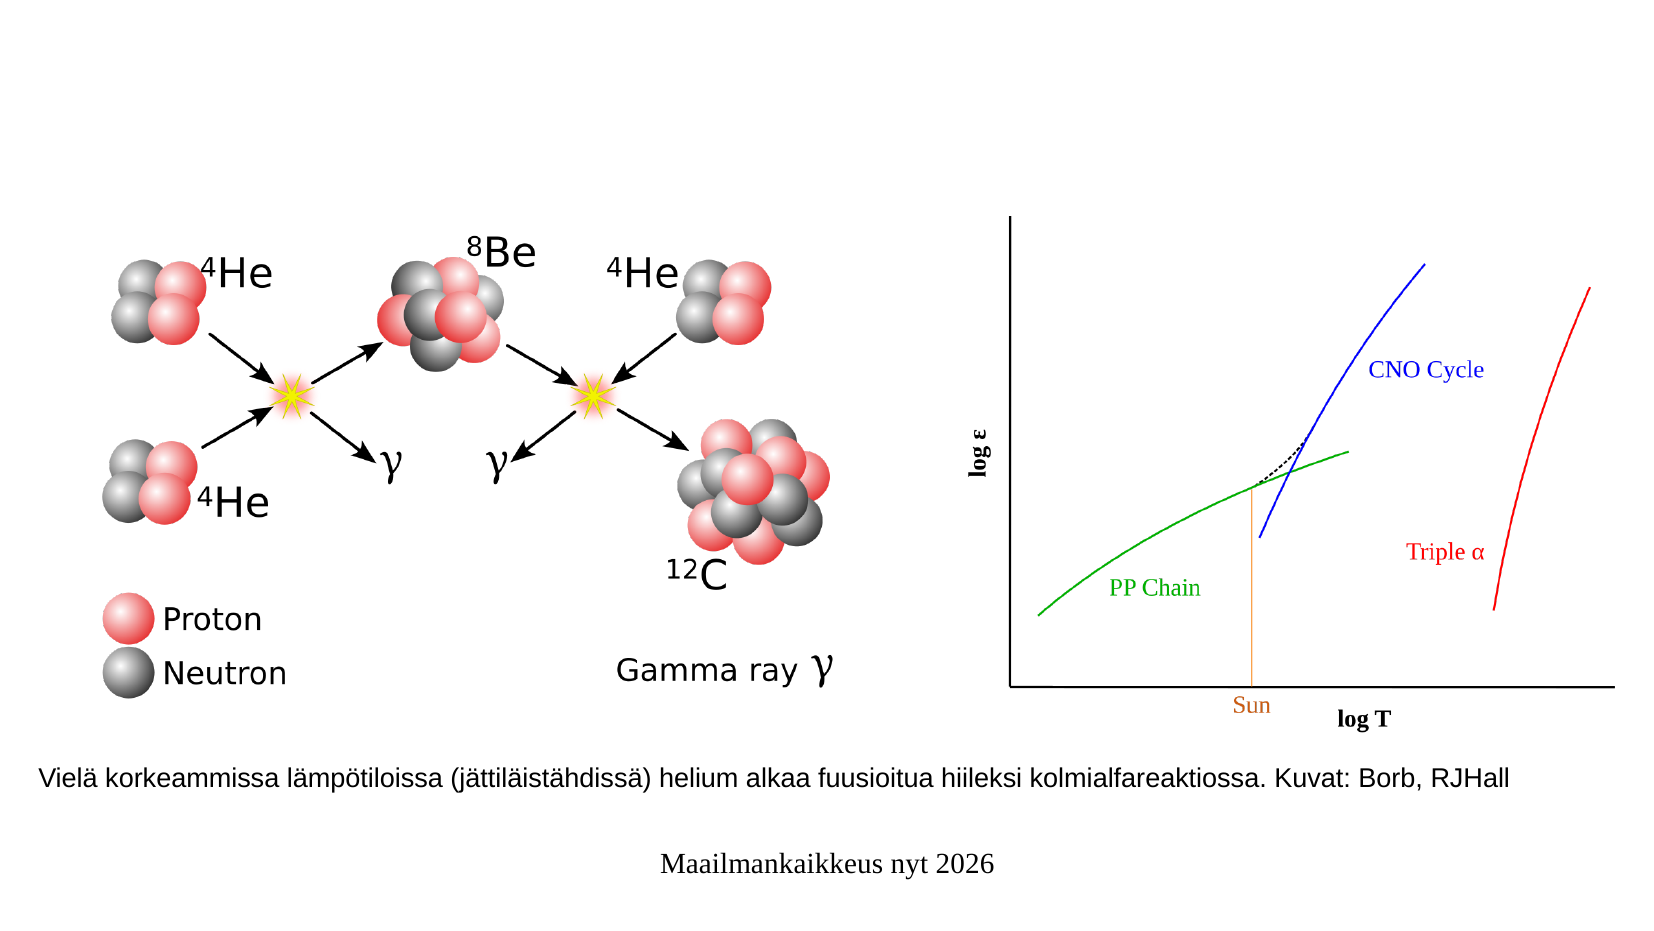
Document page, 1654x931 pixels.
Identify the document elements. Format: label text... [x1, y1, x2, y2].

picture [47, 202, 876, 721]
picture [956, 212, 1616, 753]
text_box Vielä korkeammissa lämpötiloissa (jättiläistähdissä) helium alkaa fuusioitua hiileksi kolmialfareaktiossa. Kuvat: Borb, RJHall [23, 755, 1525, 801]
